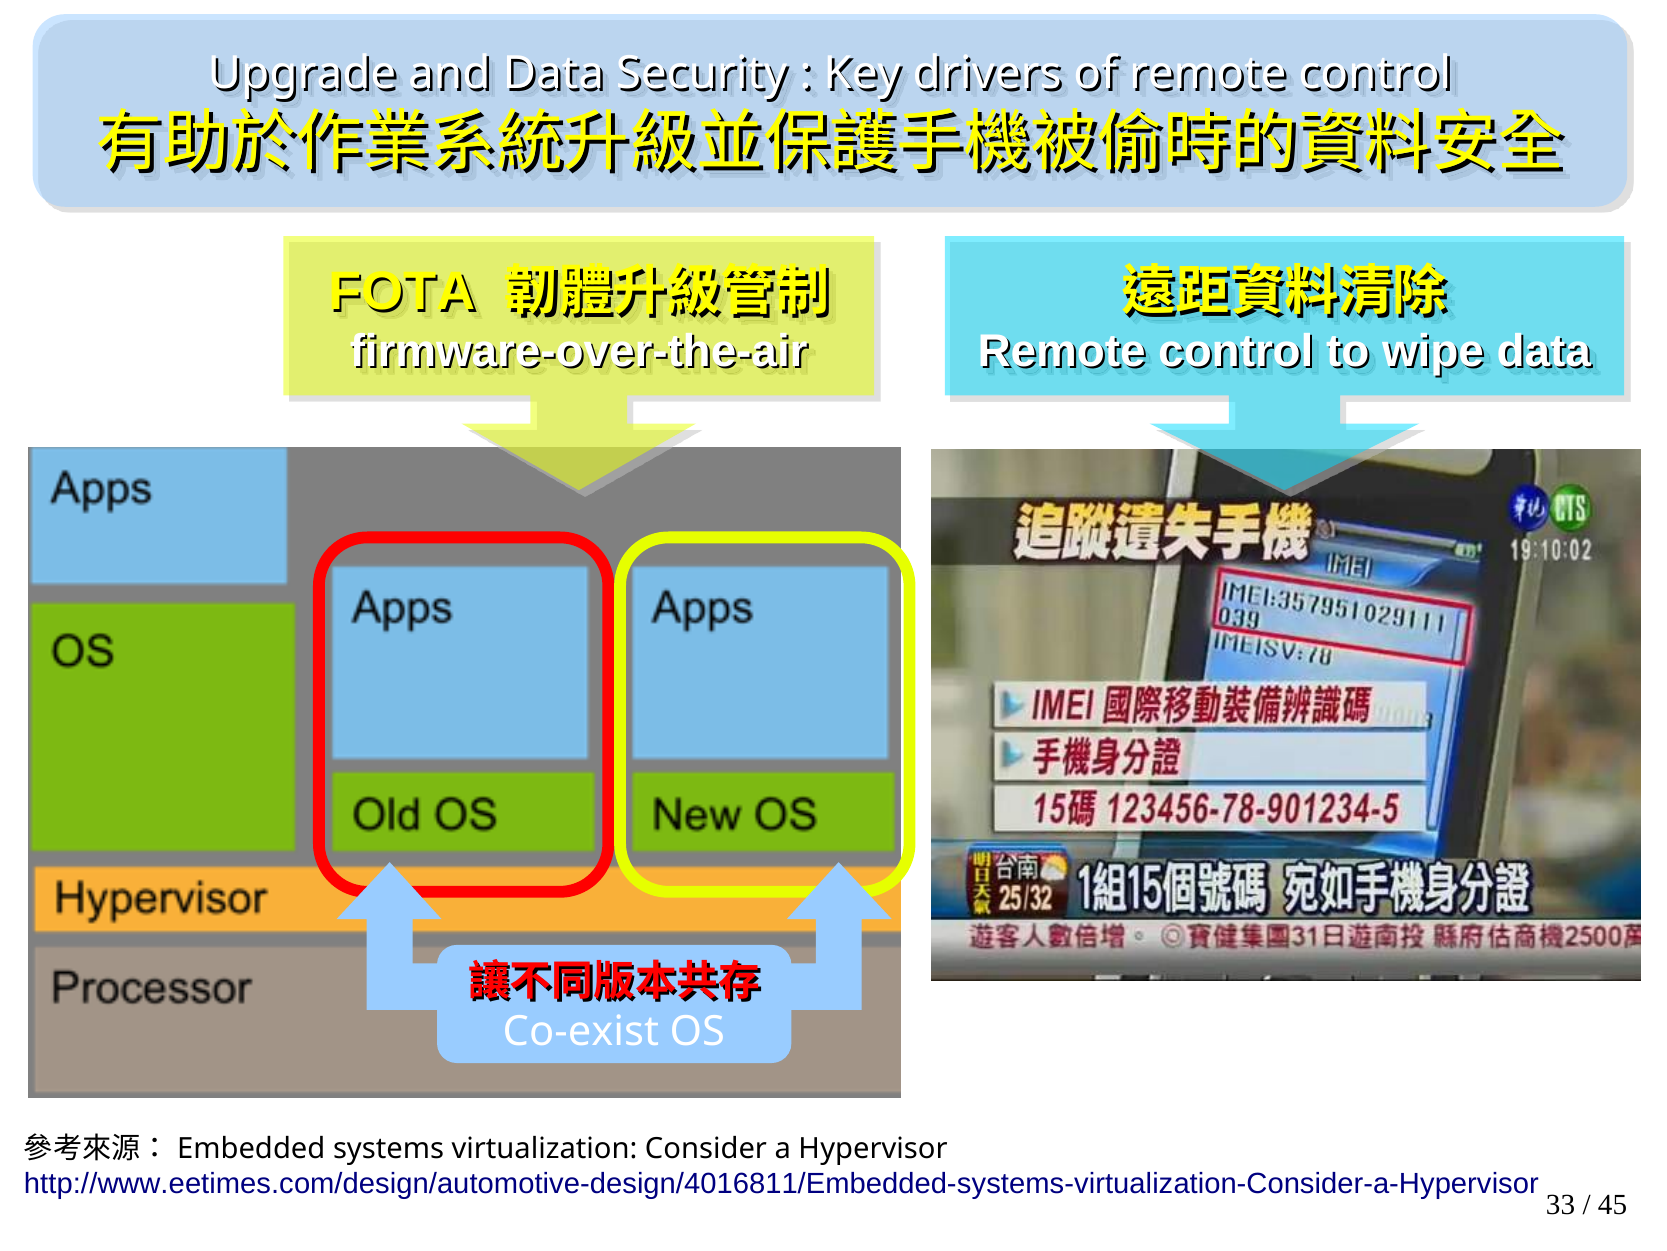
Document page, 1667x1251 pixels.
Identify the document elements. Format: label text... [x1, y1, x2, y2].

picture [626, 544, 901, 885]
text_box FOTA 韌體升級管制 firmware-over-the-air [283, 236, 875, 491]
picture [325, 544, 602, 885]
text_box 參考來源：Embedded systems virtualization: Consider a Hypervisor http://www.eetimes.com/design/automotive-design/4016811/Embedded-systems-virtualization-Consider-a-Hypervisor [9, 1122, 1667, 1214]
picture [413, 853, 815, 963]
text_box [786, 862, 892, 1010]
text_box 讓不同版本共存 Co-exist OS [437, 944, 792, 1064]
text_box Upgrade and Data Security : Key drivers of remote control 有助於作業系統升級並保護手機被偷時的資料安全 [32, 14, 1628, 207]
picture [28, 447, 901, 1098]
picture [931, 449, 1641, 981]
text_box 遠距資料清除 Remote control to wipe data [944, 236, 1625, 491]
text_box [336, 862, 442, 1010]
